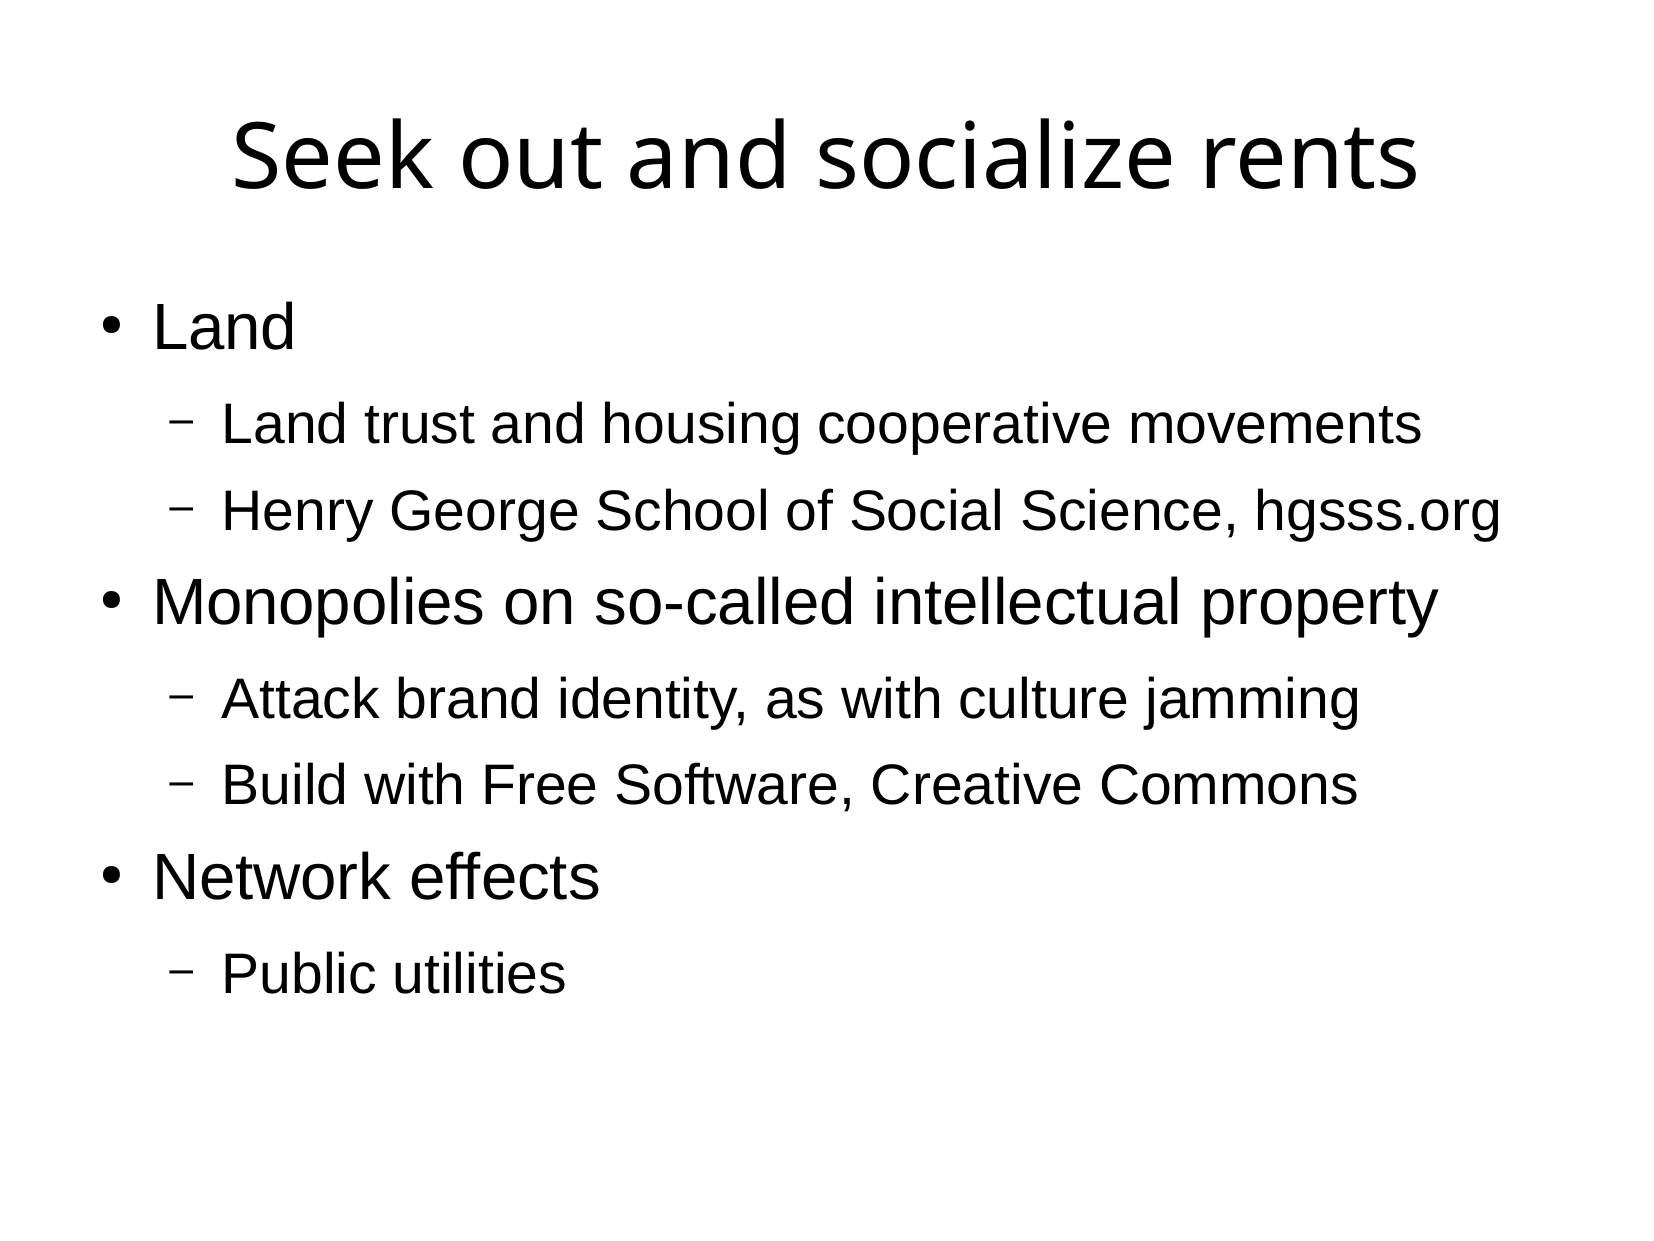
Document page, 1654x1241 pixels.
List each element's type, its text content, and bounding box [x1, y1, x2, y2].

list Land Land trust and housing cooperative movements Henry George School of Social Science, hgsss.org Monopolies on so-called intellectual property Attack brand identity, as with culture jamming Build with Free Software, Creative Commons Network effects Public utilities [82, 290, 1571, 1010]
title Seek out and socialize rents [82, 49, 1571, 257]
